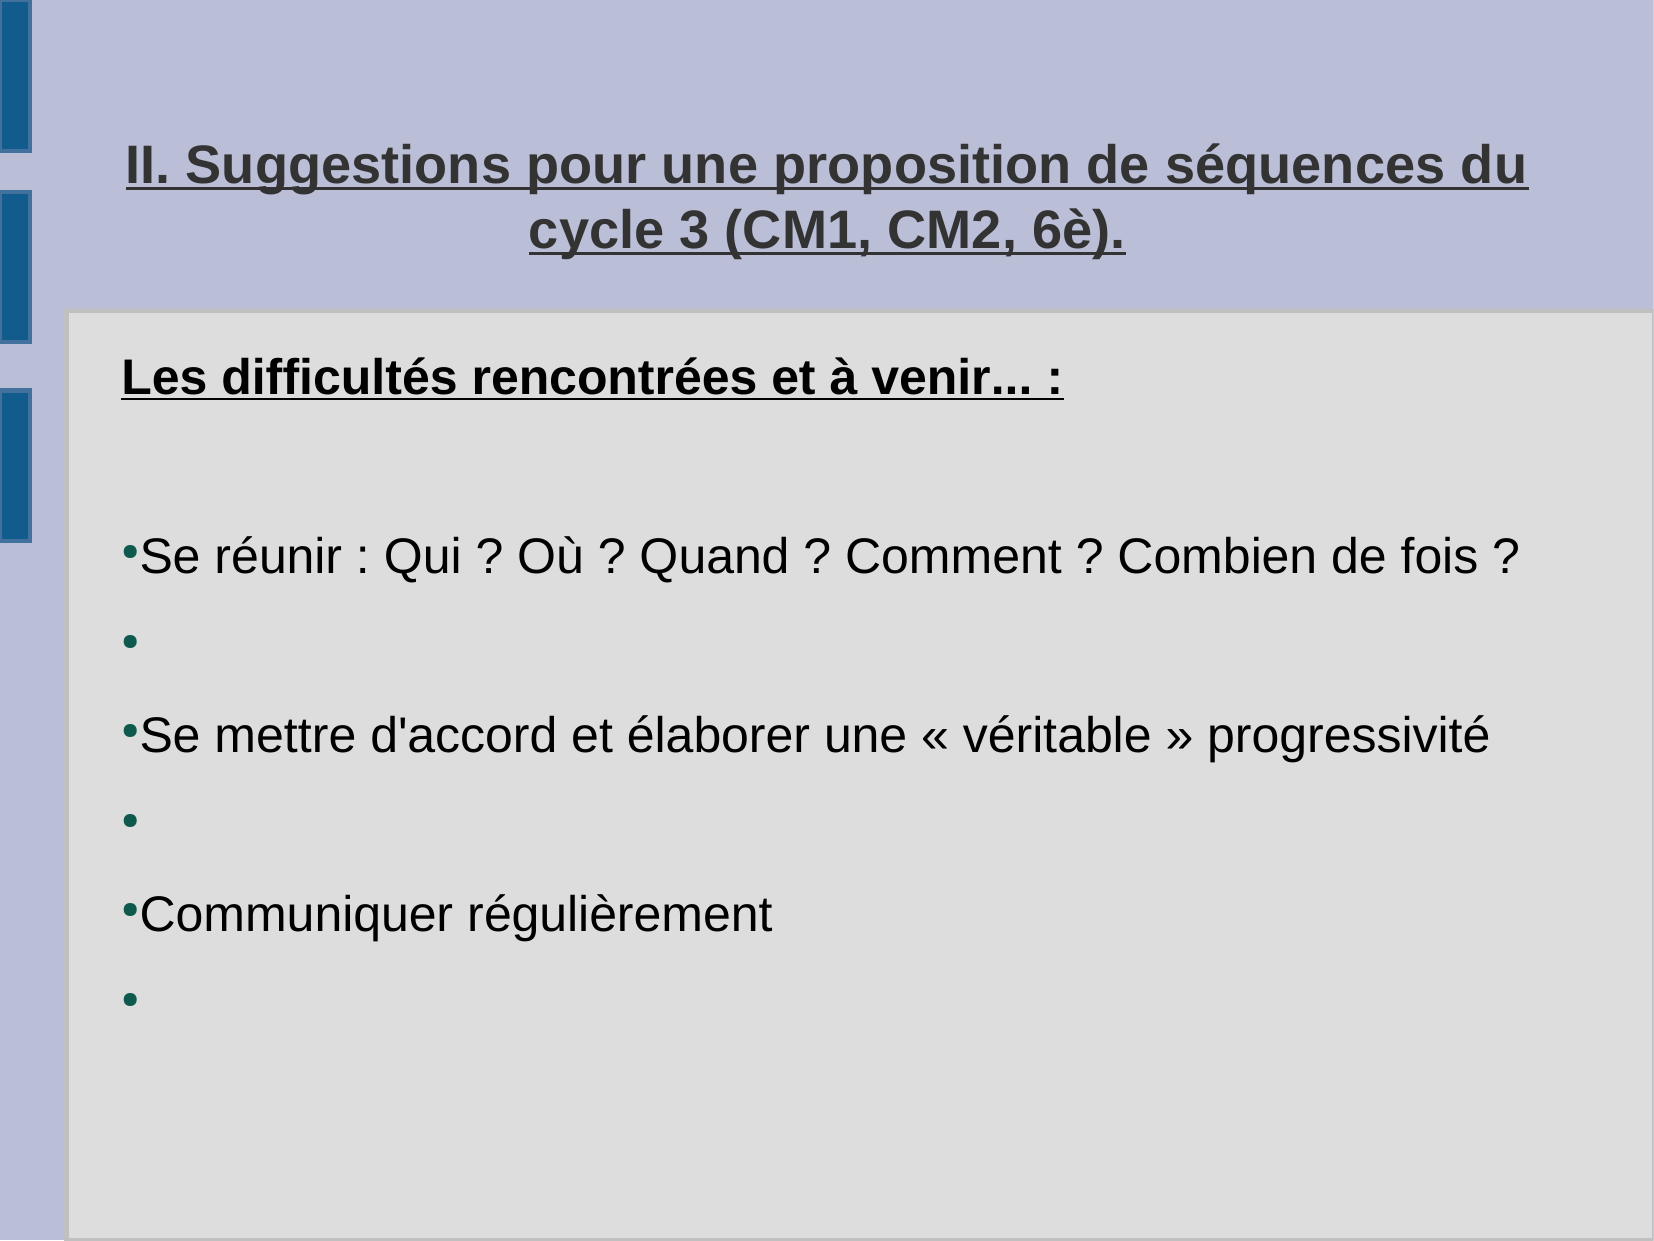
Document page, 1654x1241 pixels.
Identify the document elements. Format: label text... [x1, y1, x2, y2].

list Les difficultés rencontrées et à venir... : Se réunir : Qui ? Où ? Quand ? Comment ? Combien de fois ? Se mettre d'accord et élaborer une « véritable » progressivité Communiquer régulièrement [121, 344, 1534, 1127]
title II. Suggestions pour une proposition de séquences du cycle 3 (CM1, CM2, 6è). [121, 91, 1534, 299]
